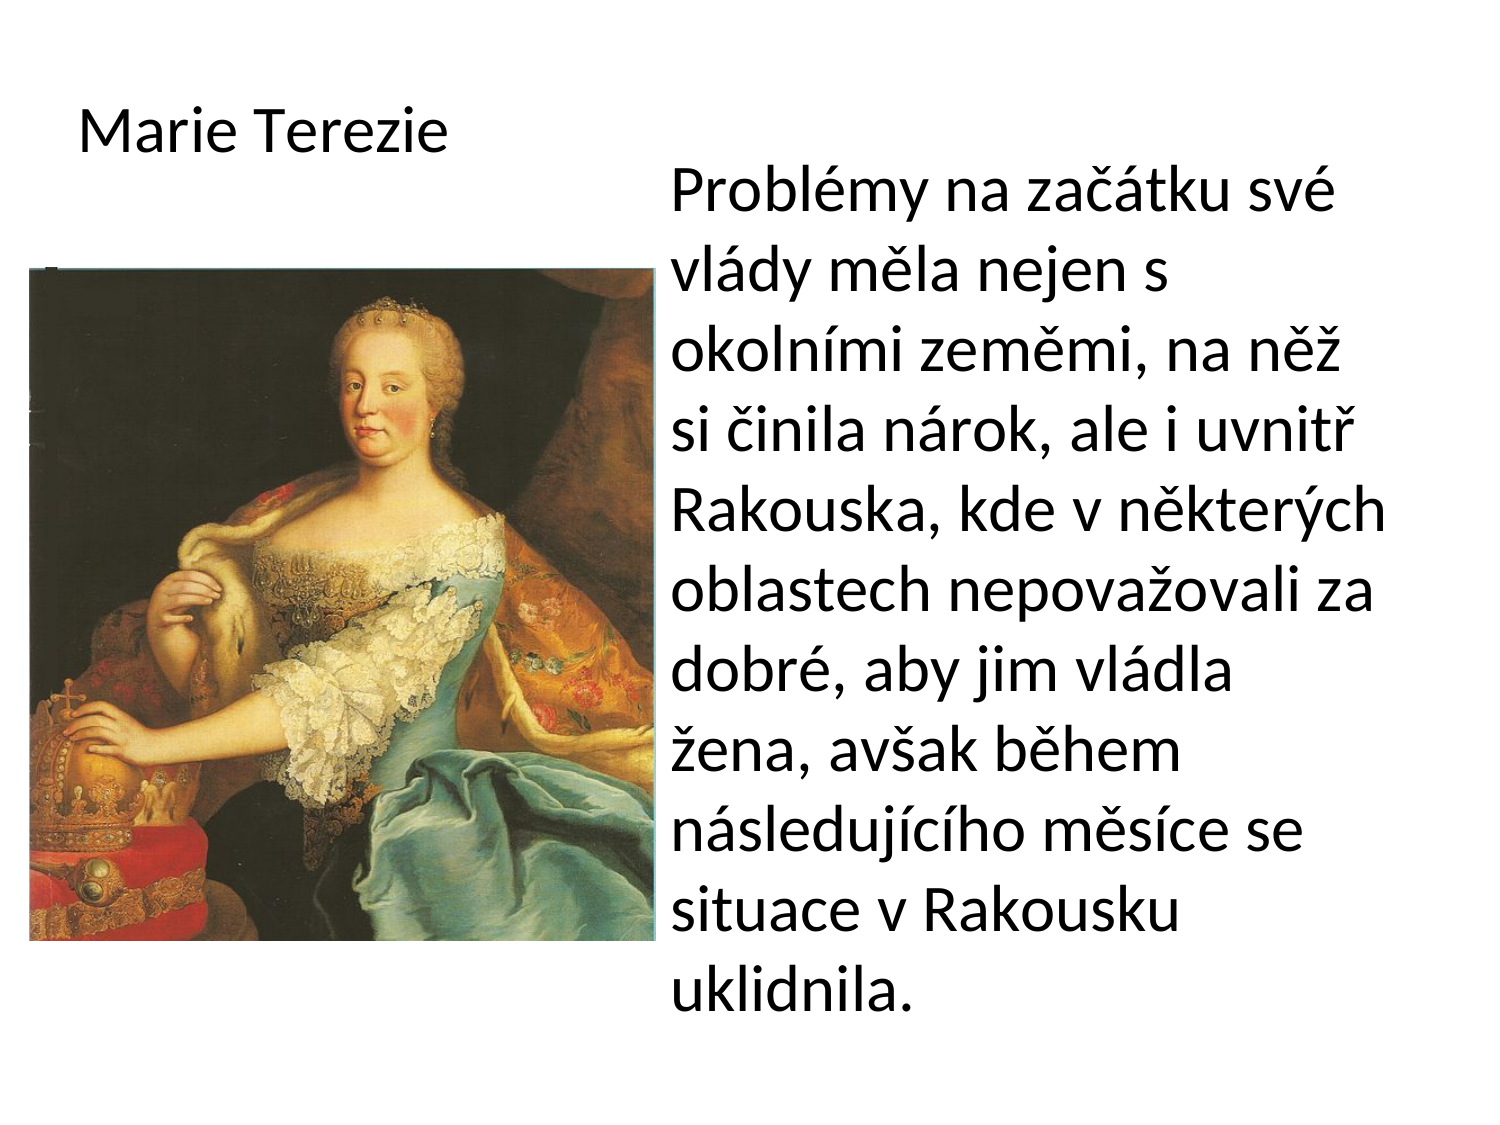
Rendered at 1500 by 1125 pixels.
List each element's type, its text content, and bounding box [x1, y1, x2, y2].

text_box Marie Terezie [63, 78, 466, 174]
picture [29, 267, 656, 941]
text_box Problémy na začátku své vlády měla nejen s okolními zeměmi, na něž si činila nárok, ale i uvnitř Rakouska, kde v některých oblastech nepovažovali za dobré, aby jim vládla žena, avšak během následujícího měsíce se situace v Rakousku uklidnila. [655, 137, 1406, 1033]
